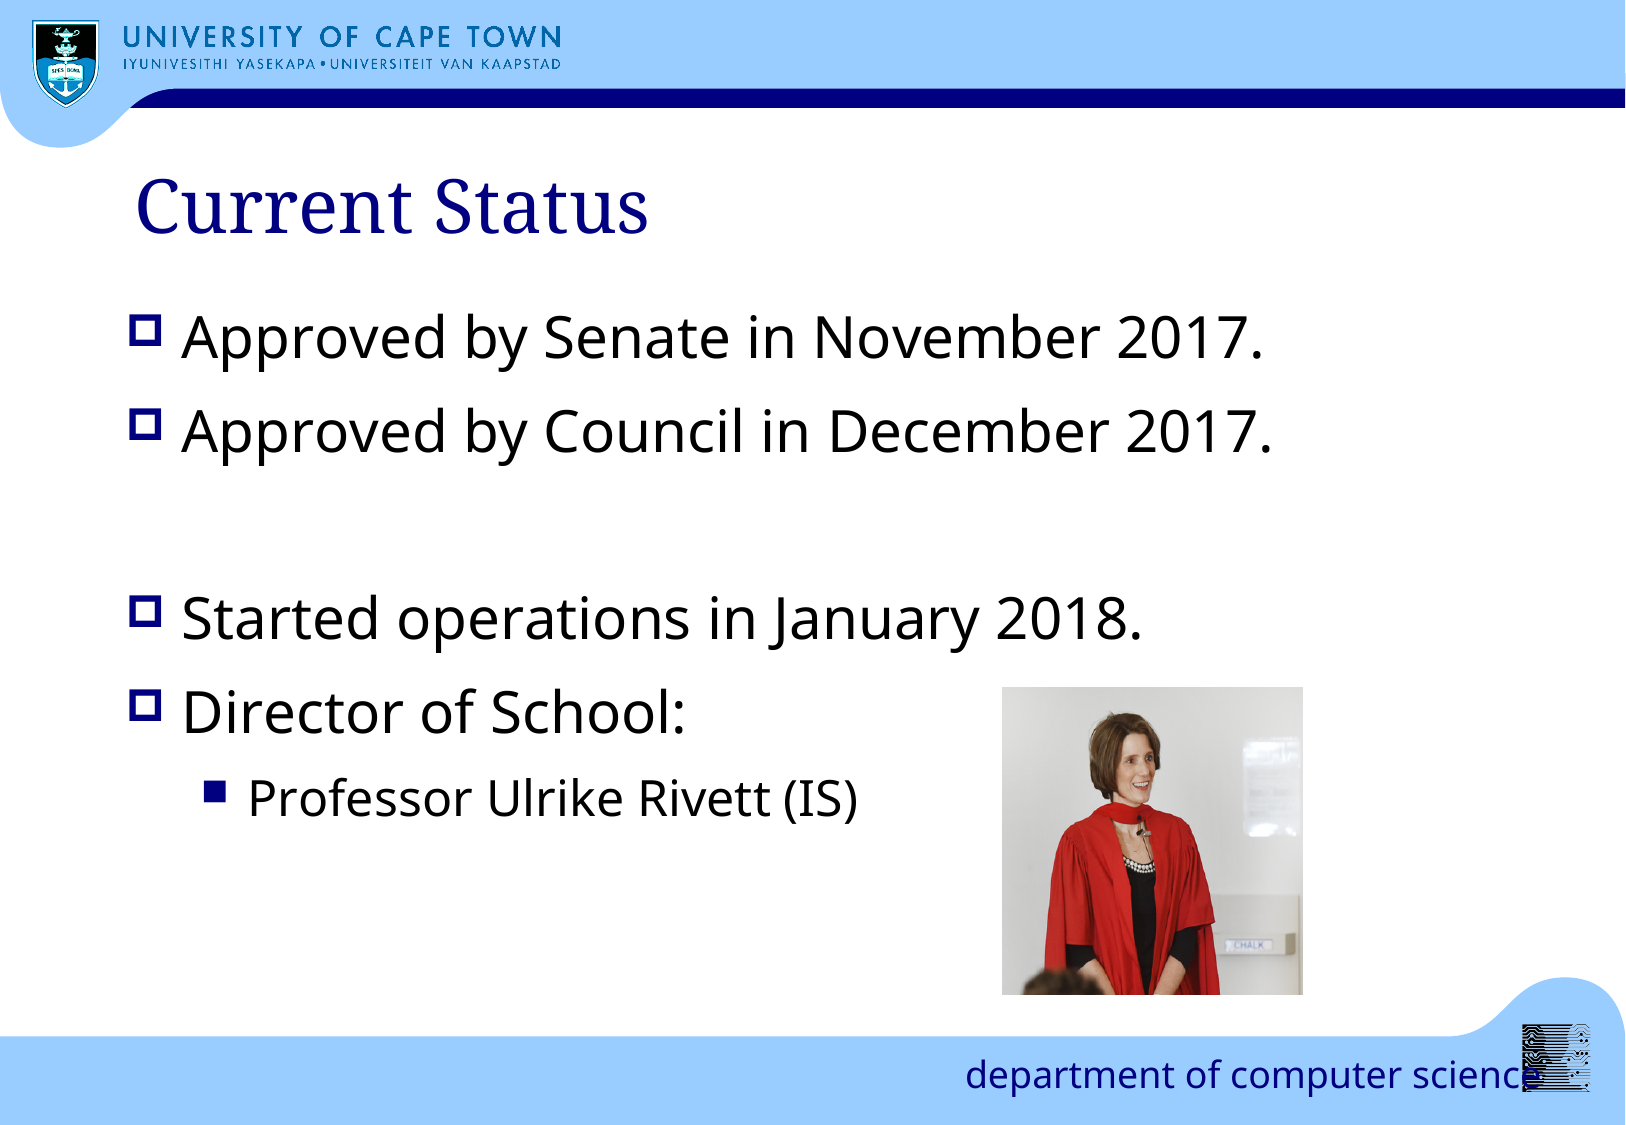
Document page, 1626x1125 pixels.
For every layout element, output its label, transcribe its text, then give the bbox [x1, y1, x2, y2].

title Current Status [134, 140, 1571, 268]
picture [1522, 1024, 1591, 1092]
picture [120, 23, 563, 71]
list Approved by Senate in November 2017. Approved by Council in December 2017. Started operations in January 2018. Director of School: Professor Ulrike Rivett (IS) [125, 296, 1570, 1039]
picture [1002, 687, 1303, 995]
picture [1526, 1070, 1536, 1076]
picture [32, 20, 100, 109]
